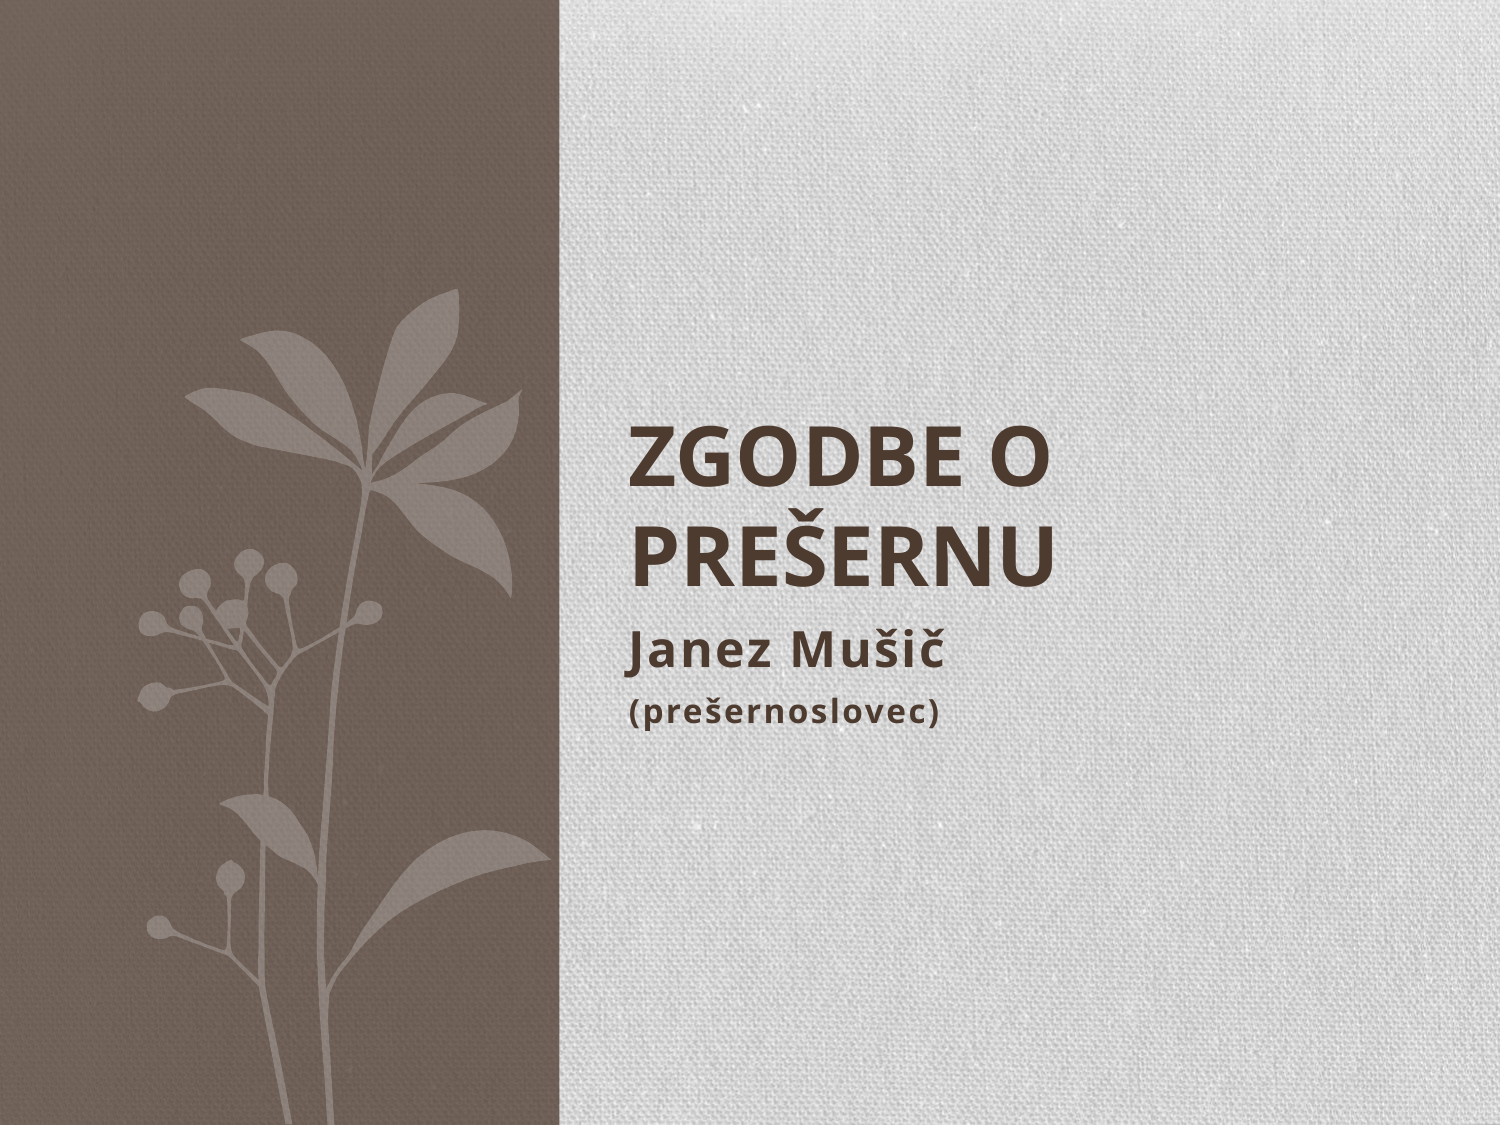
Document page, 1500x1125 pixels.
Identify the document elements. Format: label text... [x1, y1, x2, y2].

title ZGODBE O PREŠERNU [613, 232, 1454, 611]
picture [560, 0, 1500, 1125]
subtitle Janez Mušič (prešernoslovec) [614, 610, 1455, 870]
